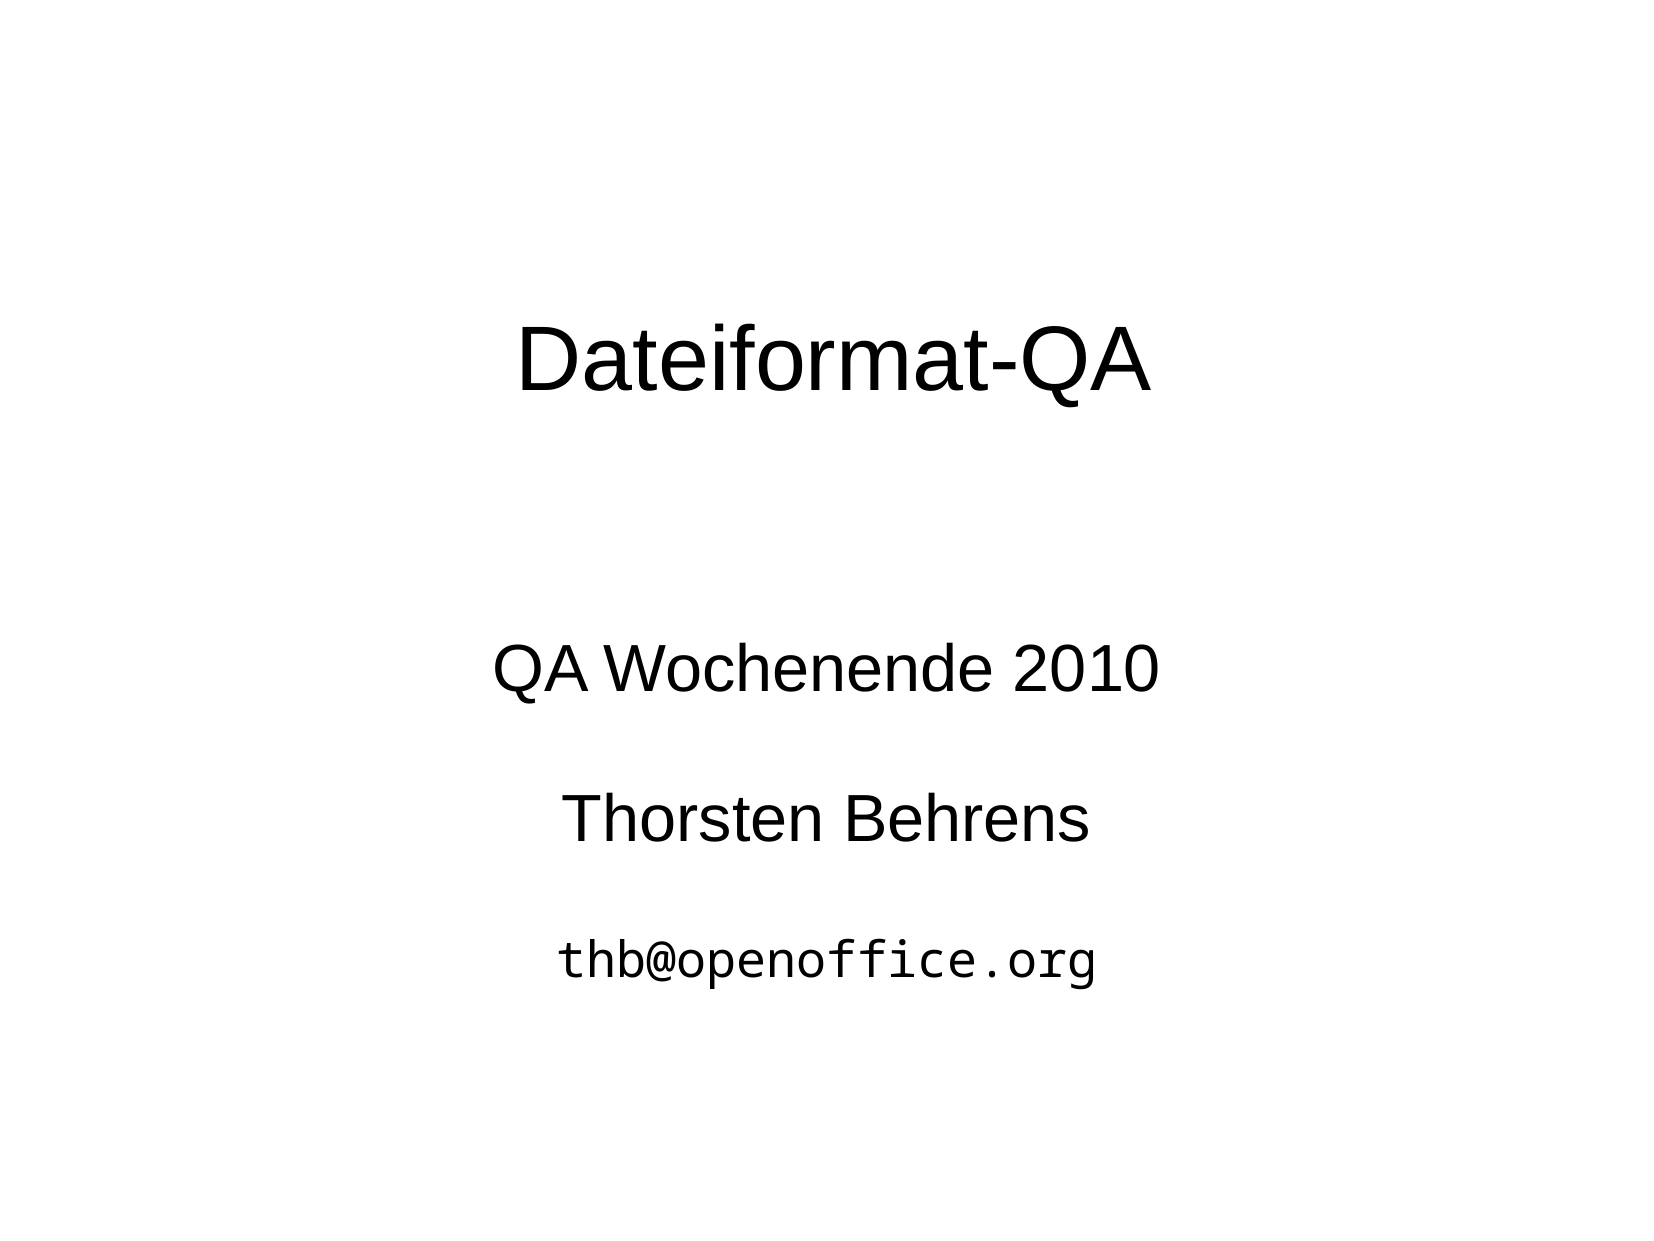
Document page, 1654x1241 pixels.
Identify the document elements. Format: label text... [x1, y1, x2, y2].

title Dateiformat-QA [90, 254, 1579, 462]
subtitle QA Wochenende 2010 Thorsten Behrens thb@openoffice.org [82, 297, 1571, 1102]
